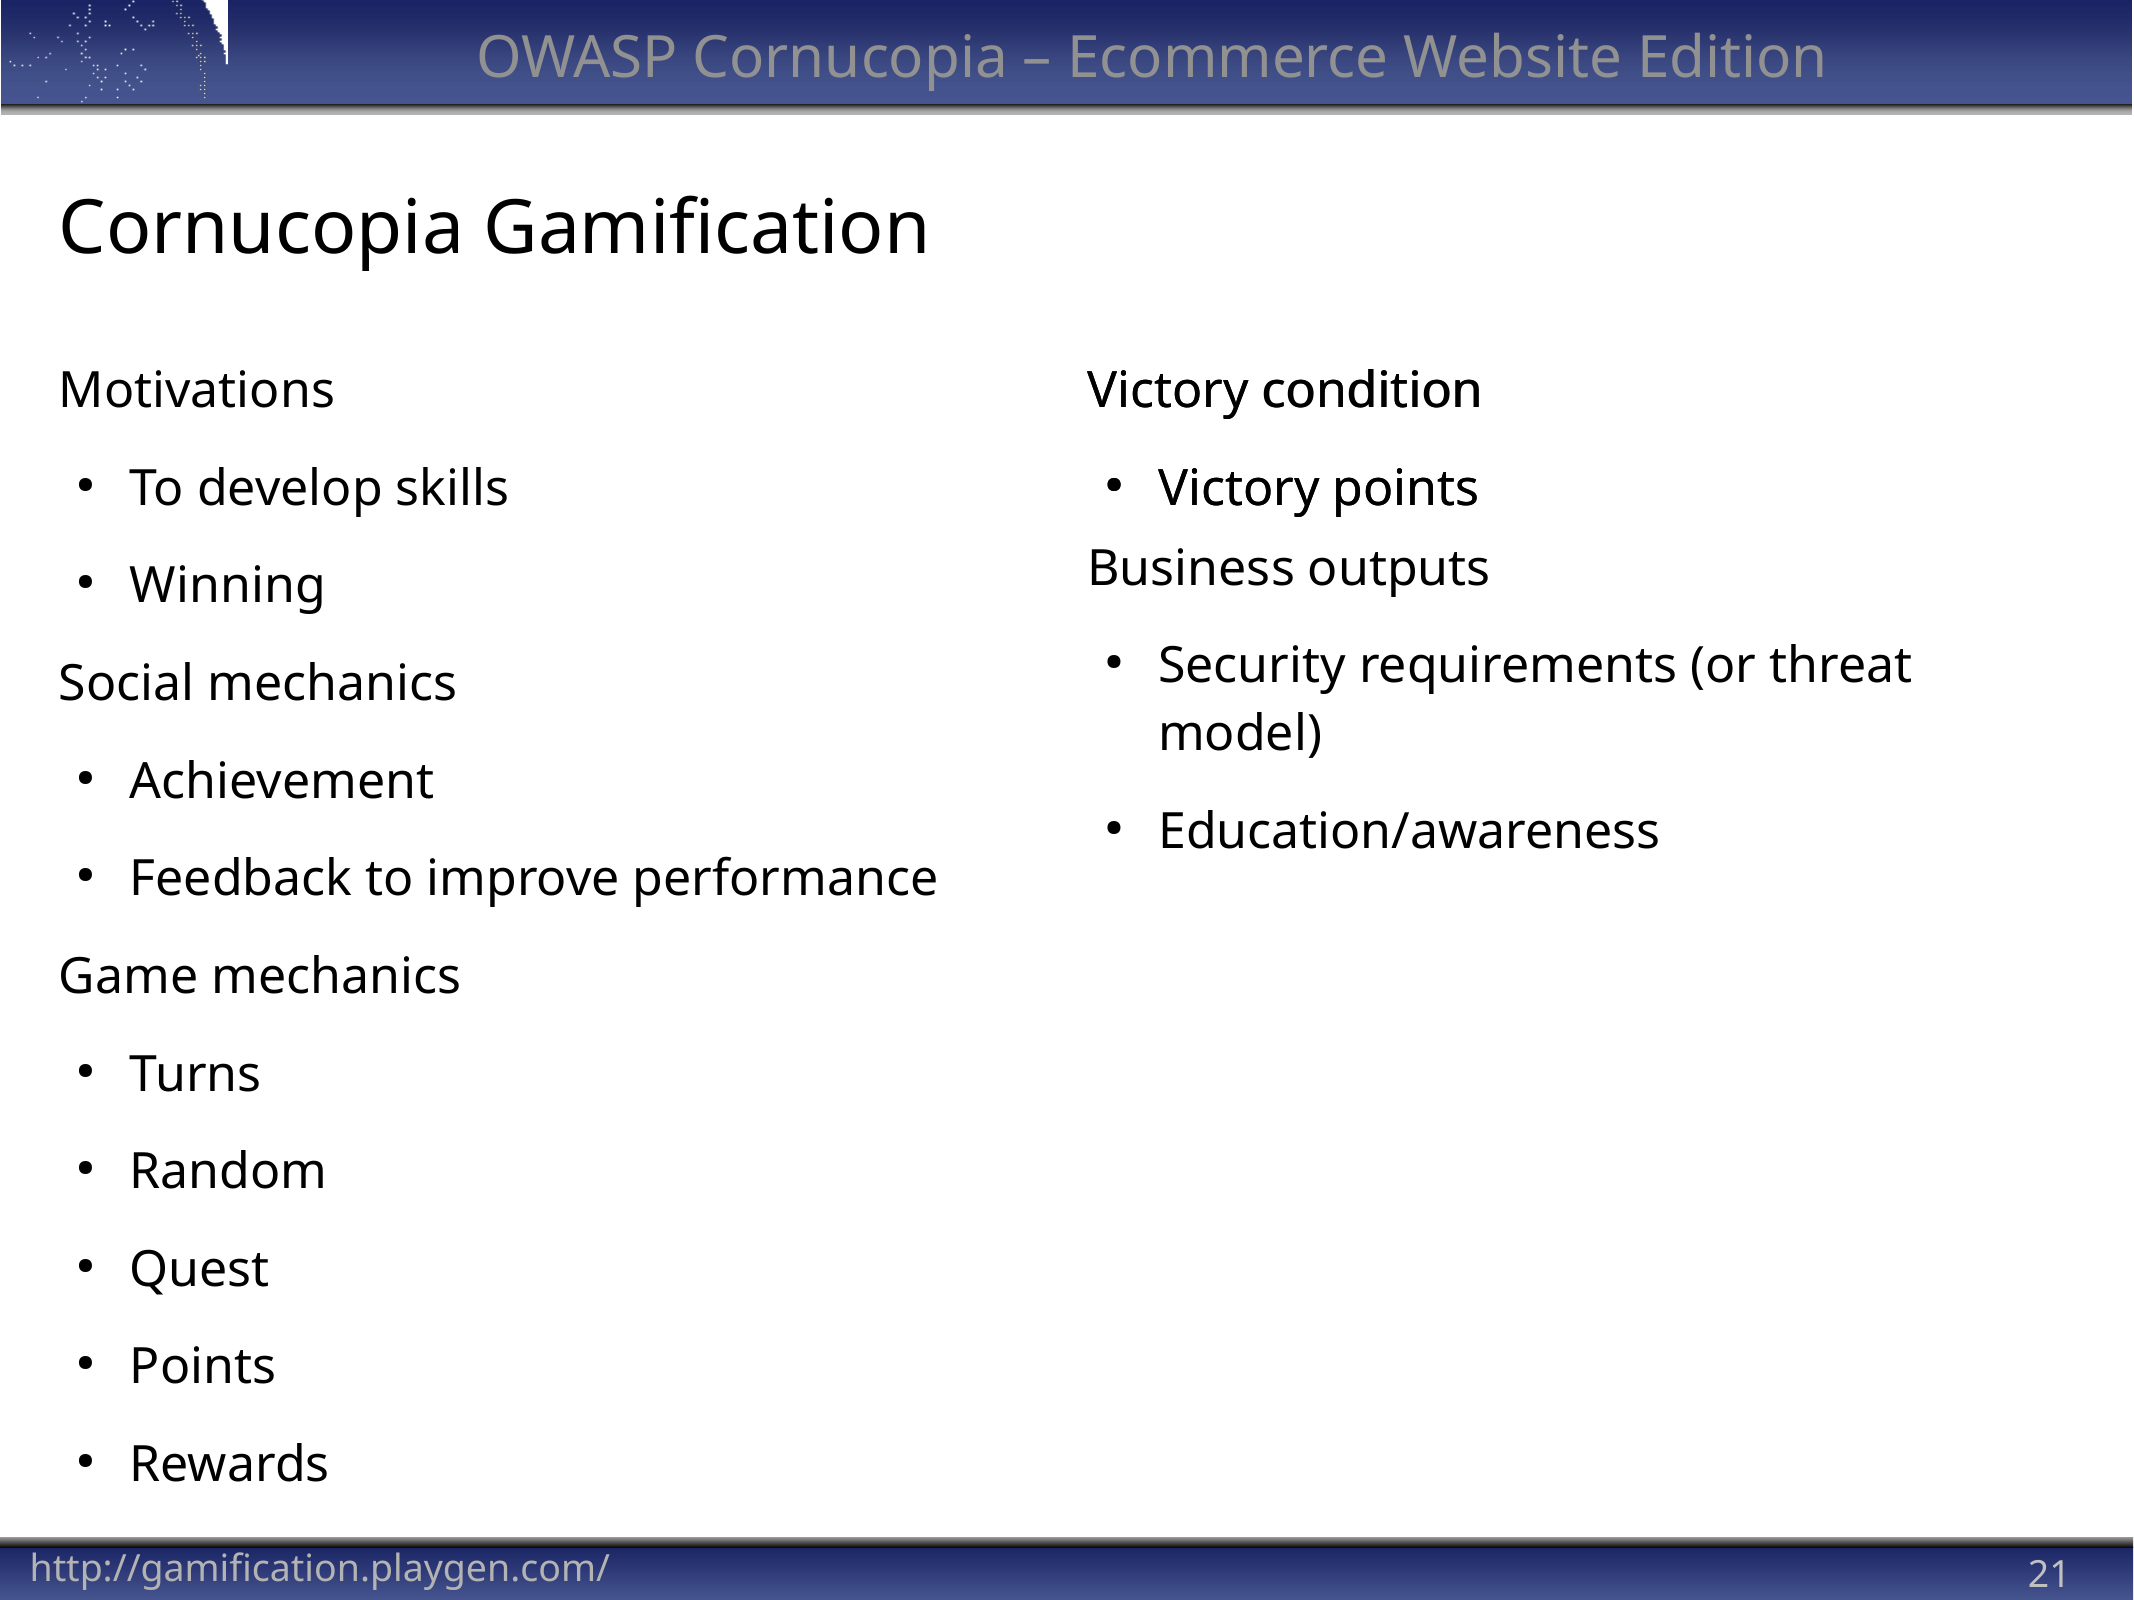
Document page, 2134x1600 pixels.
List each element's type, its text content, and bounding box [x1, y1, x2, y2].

list Motivations To develop skills Winning Social mechanics Achievement Feedback to improve performance Game mechanics Turns Random Quest Points Rewards [58, 354, 1039, 1536]
list http://gamification.playgen.com/ [29, 1540, 2038, 1600]
title Cornucopia Gamification [58, 124, 2126, 325]
list Victory condition Victory points [1087, 354, 2068, 621]
list Business outputs Security requirements (or threat model) Education/awareness [1087, 621, 2068, 798]
